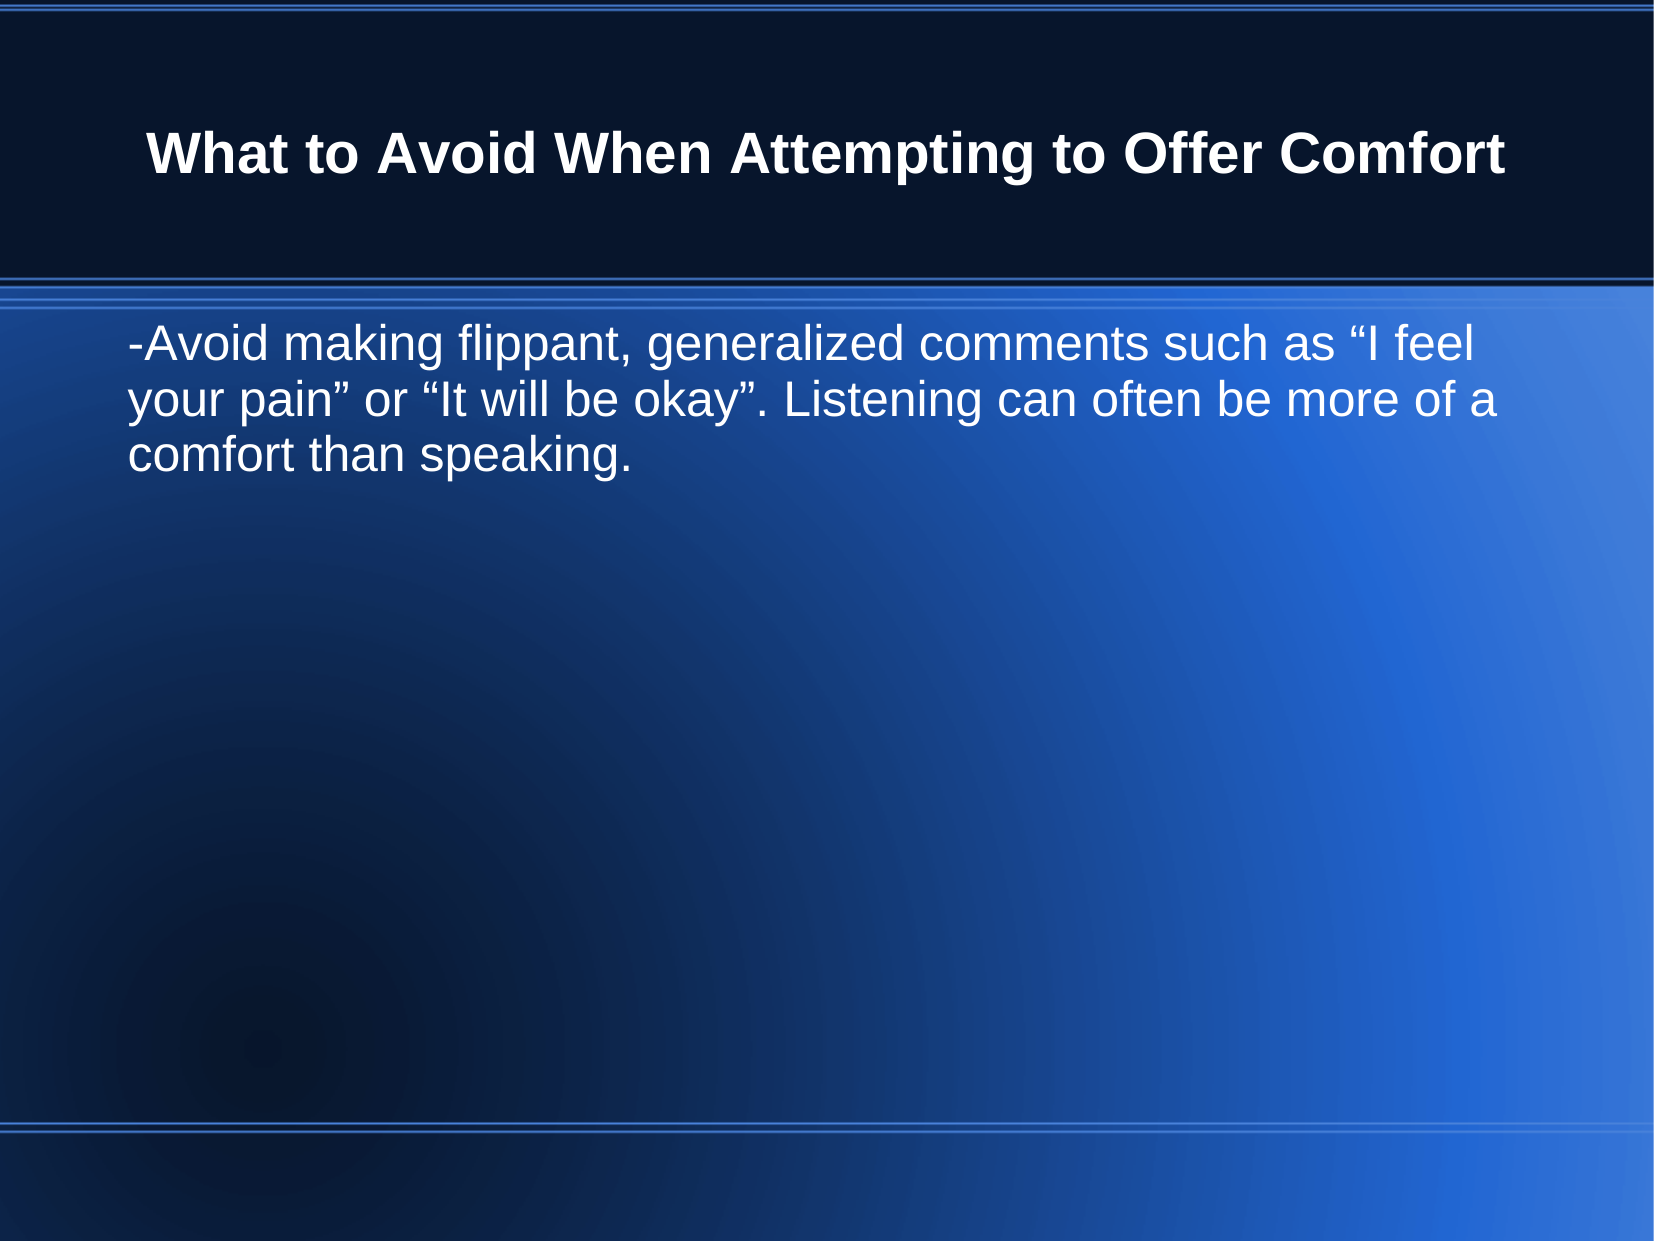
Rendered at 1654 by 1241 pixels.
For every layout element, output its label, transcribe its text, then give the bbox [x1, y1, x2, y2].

picture [0, 0, 1654, 1241]
list -Avoid making flippant, generalized comments such as “I feel your pain” or “It will be okay”. Listening can often be more of a comfort than speaking. [56, 315, 1546, 1017]
title What to Avoid When Attempting to Offer Comfort [82, 49, 1571, 257]
